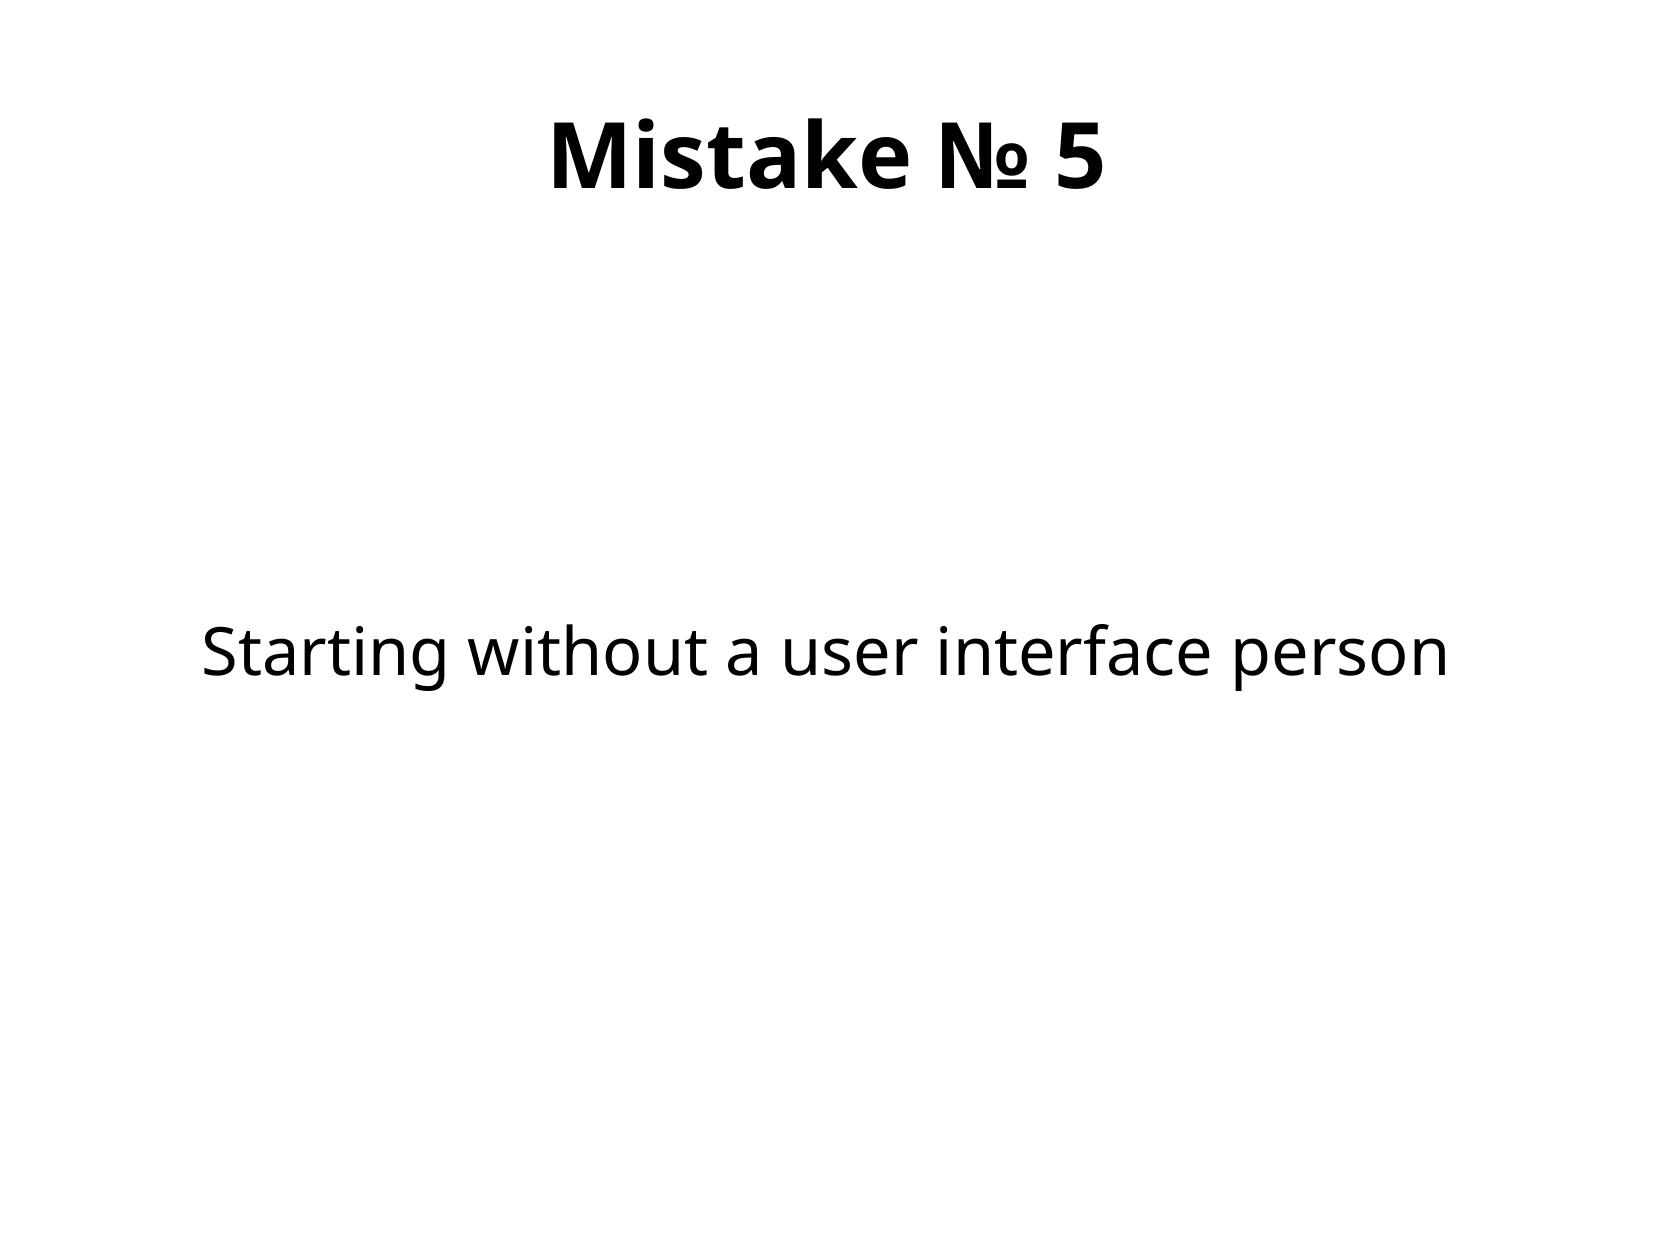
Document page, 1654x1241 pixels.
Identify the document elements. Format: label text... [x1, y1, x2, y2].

title Mistake № 5 [82, 49, 1571, 257]
subtitle Starting without a user interface person [82, 290, 1571, 1010]
